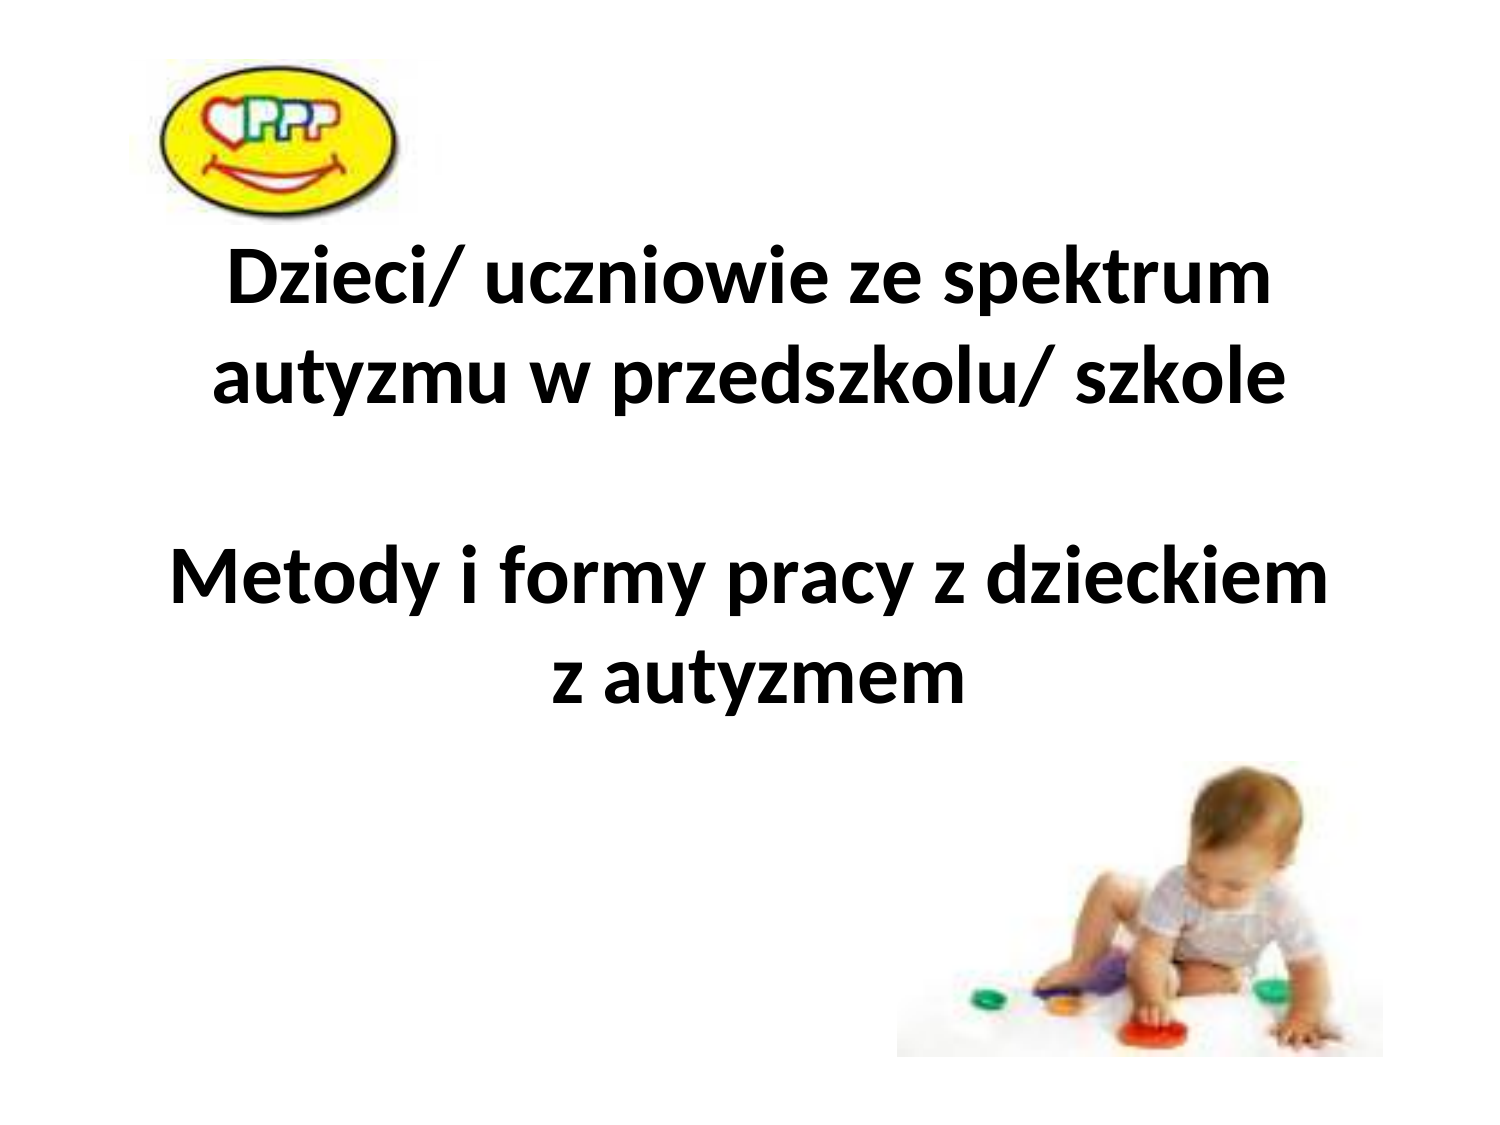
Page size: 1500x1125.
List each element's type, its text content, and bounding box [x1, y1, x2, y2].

text_box Dzieci/ uczniowie ze spektrum autyzmu w przedszkolu/ szkole Metody i formy pracy z dzieckiem z autyzmem [112, 349, 1388, 591]
picture [897, 761, 1383, 1058]
picture [129, 59, 442, 225]
